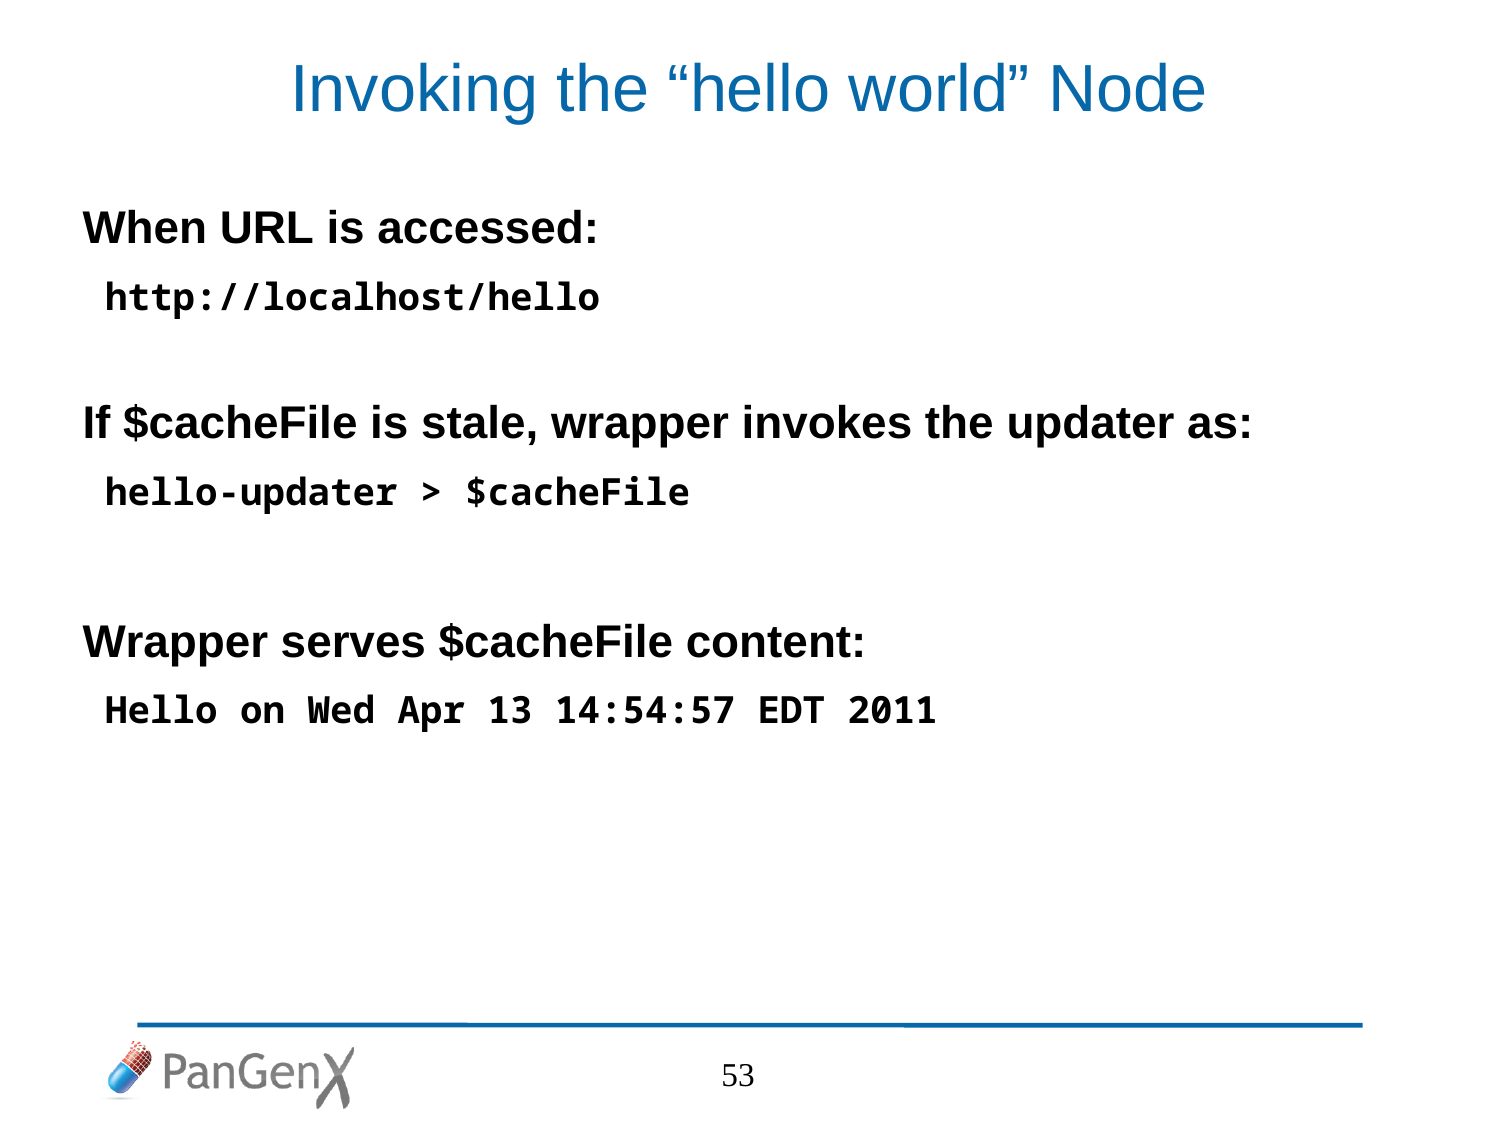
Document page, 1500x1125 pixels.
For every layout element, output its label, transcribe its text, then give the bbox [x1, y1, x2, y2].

picture [89, 1041, 354, 1109]
title Invoking the “hello world” Node [0, 6, 1500, 149]
list When URL is accessed: http://localhost/hello If $cacheFile is stale, wrapper invokes the updater as: hello-updater > $cacheFile Wrapper serves $cacheFile content: Hello on Wed Apr 13 14:54:57 EDT 2011 [60, 180, 1486, 1006]
